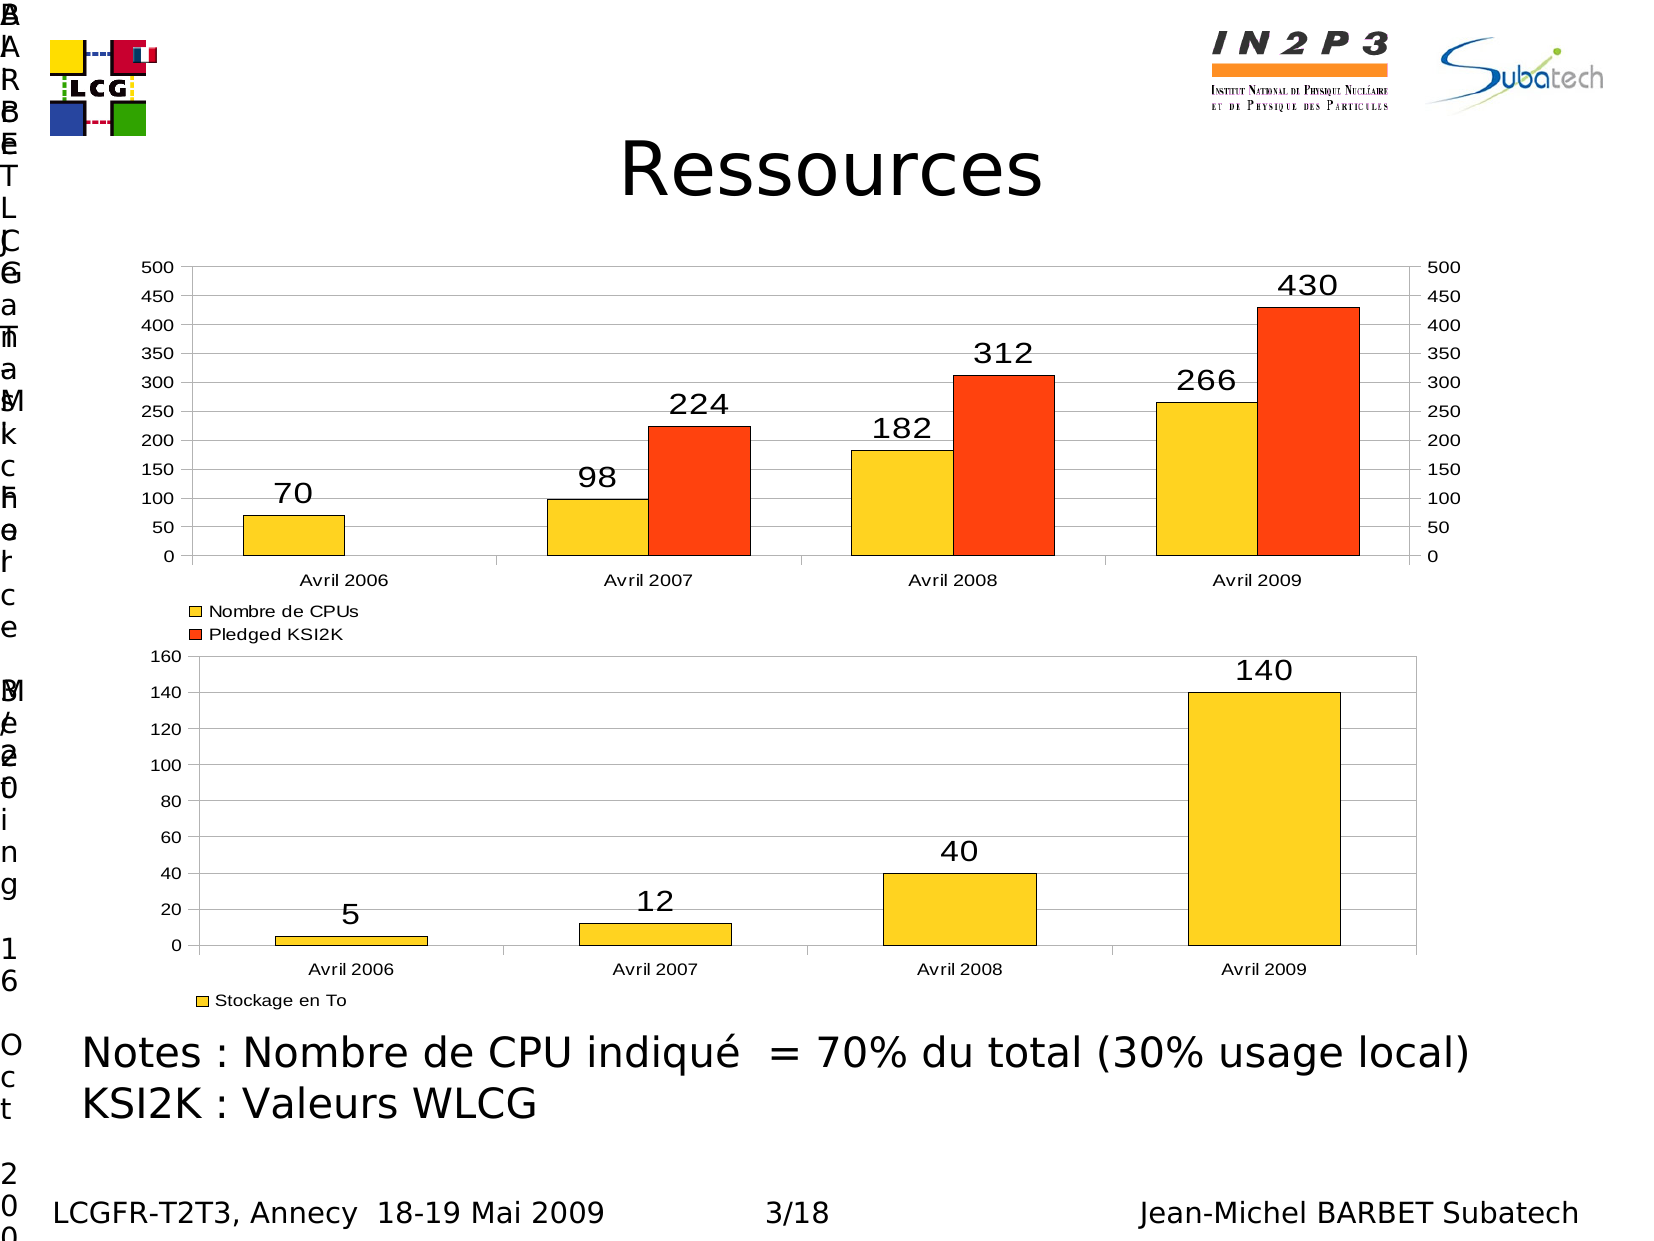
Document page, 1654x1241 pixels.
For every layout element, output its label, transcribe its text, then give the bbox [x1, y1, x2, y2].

chart [246, 1088, 265, 1113]
chart [182, 1088, 195, 1100]
chart [112, 247, 1551, 1140]
title Ressources [125, 75, 1538, 247]
chart [417, 1088, 429, 1112]
text_box Notes : Nombre de CPU indiqué = 70% du total (30% usage local) ‏KSI2K : Valeurs WLCG [66, 1024, 1463, 1088]
picture [1425, 37, 1603, 116]
picture [1210, 21, 1388, 75]
chart [434, 1088, 446, 1113]
chart [122, 1105, 128, 1115]
picture [50, 40, 159, 136]
